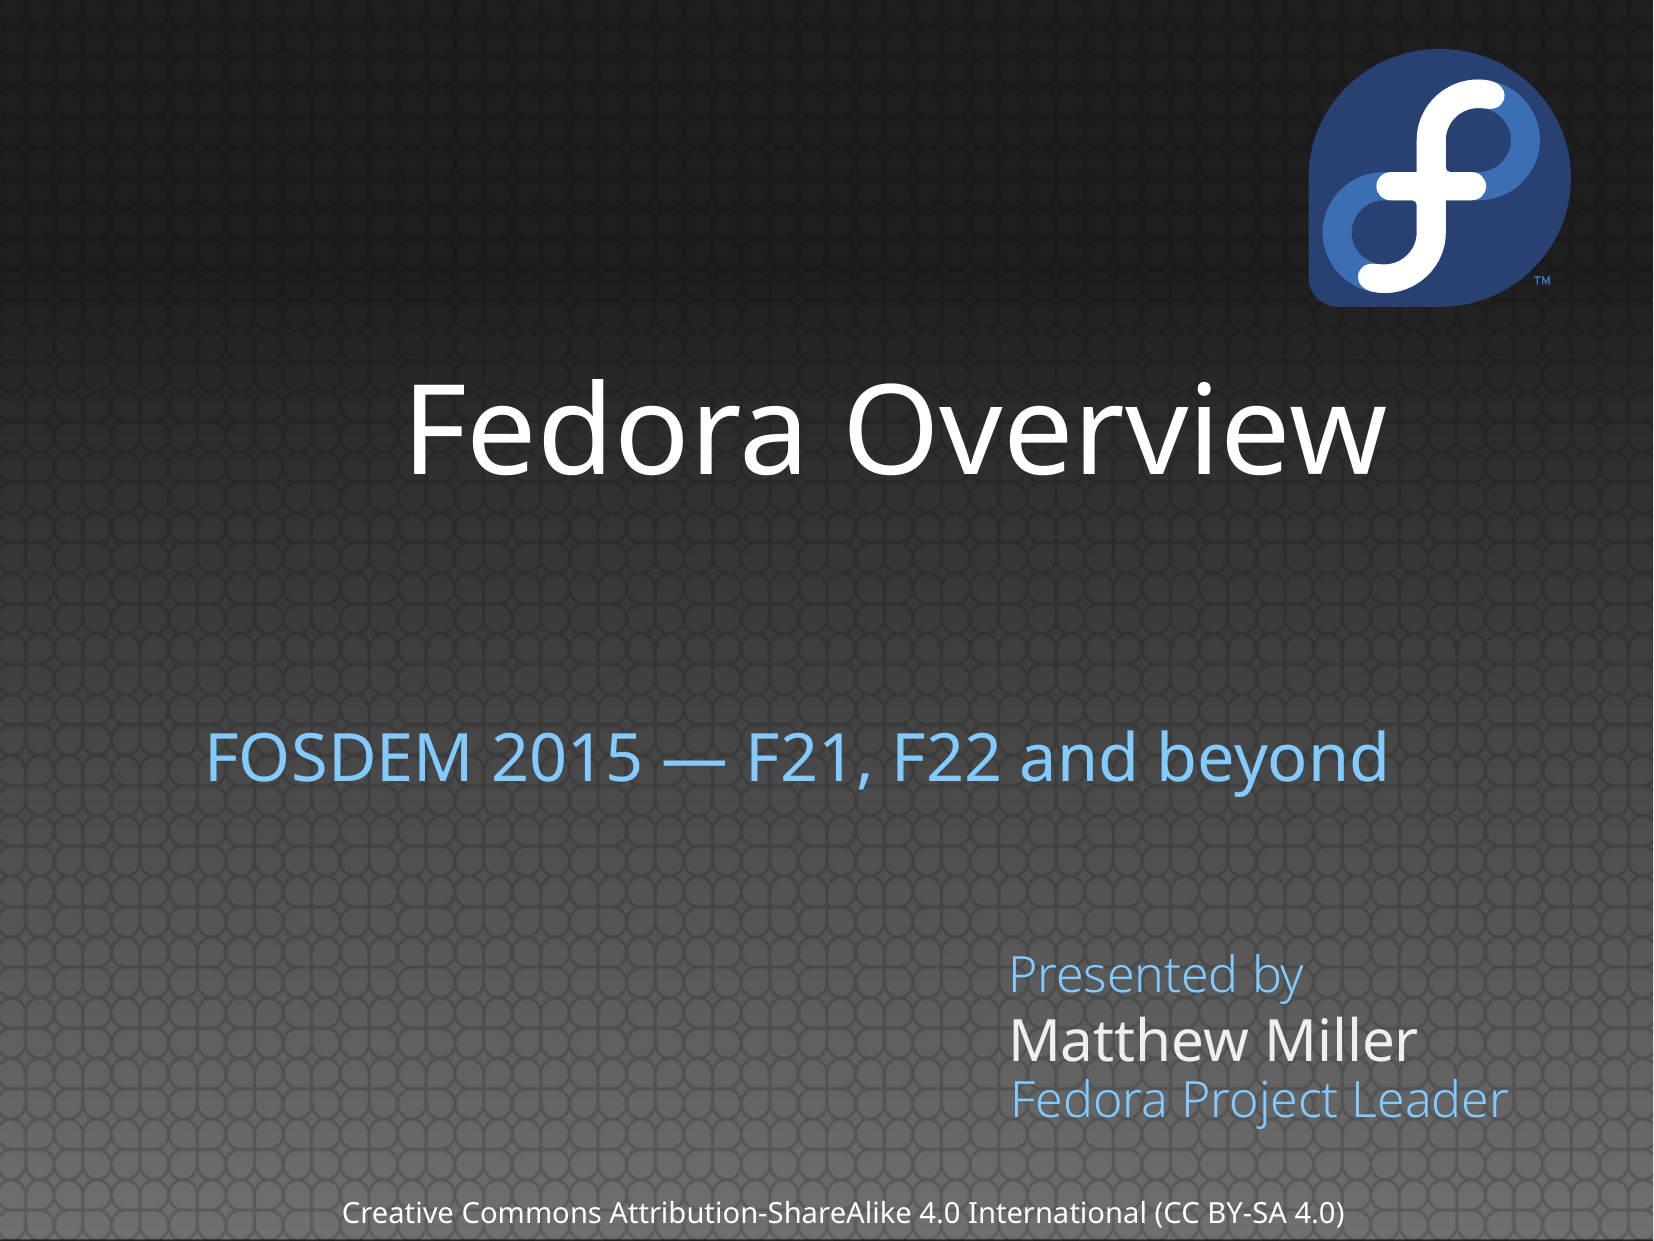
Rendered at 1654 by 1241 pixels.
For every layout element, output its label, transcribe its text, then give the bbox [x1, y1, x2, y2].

text_box Presented by [993, 931, 1369, 998]
text_box Matthew Miller [993, 992, 1653, 1084]
subtitle FOSDEM 2015 — F21, F22 and beyond [46, 671, 1392, 841]
text_box Fedora Overview [0, 333, 1403, 654]
text_box Fedora Project Leader [995, 1056, 1588, 1127]
text_box Creative Commons Attribution-ShareAlike 4.0 International (CC BY-SA 4.0) [345, 1145, 1342, 1241]
picture [0, 0, 1654, 1241]
